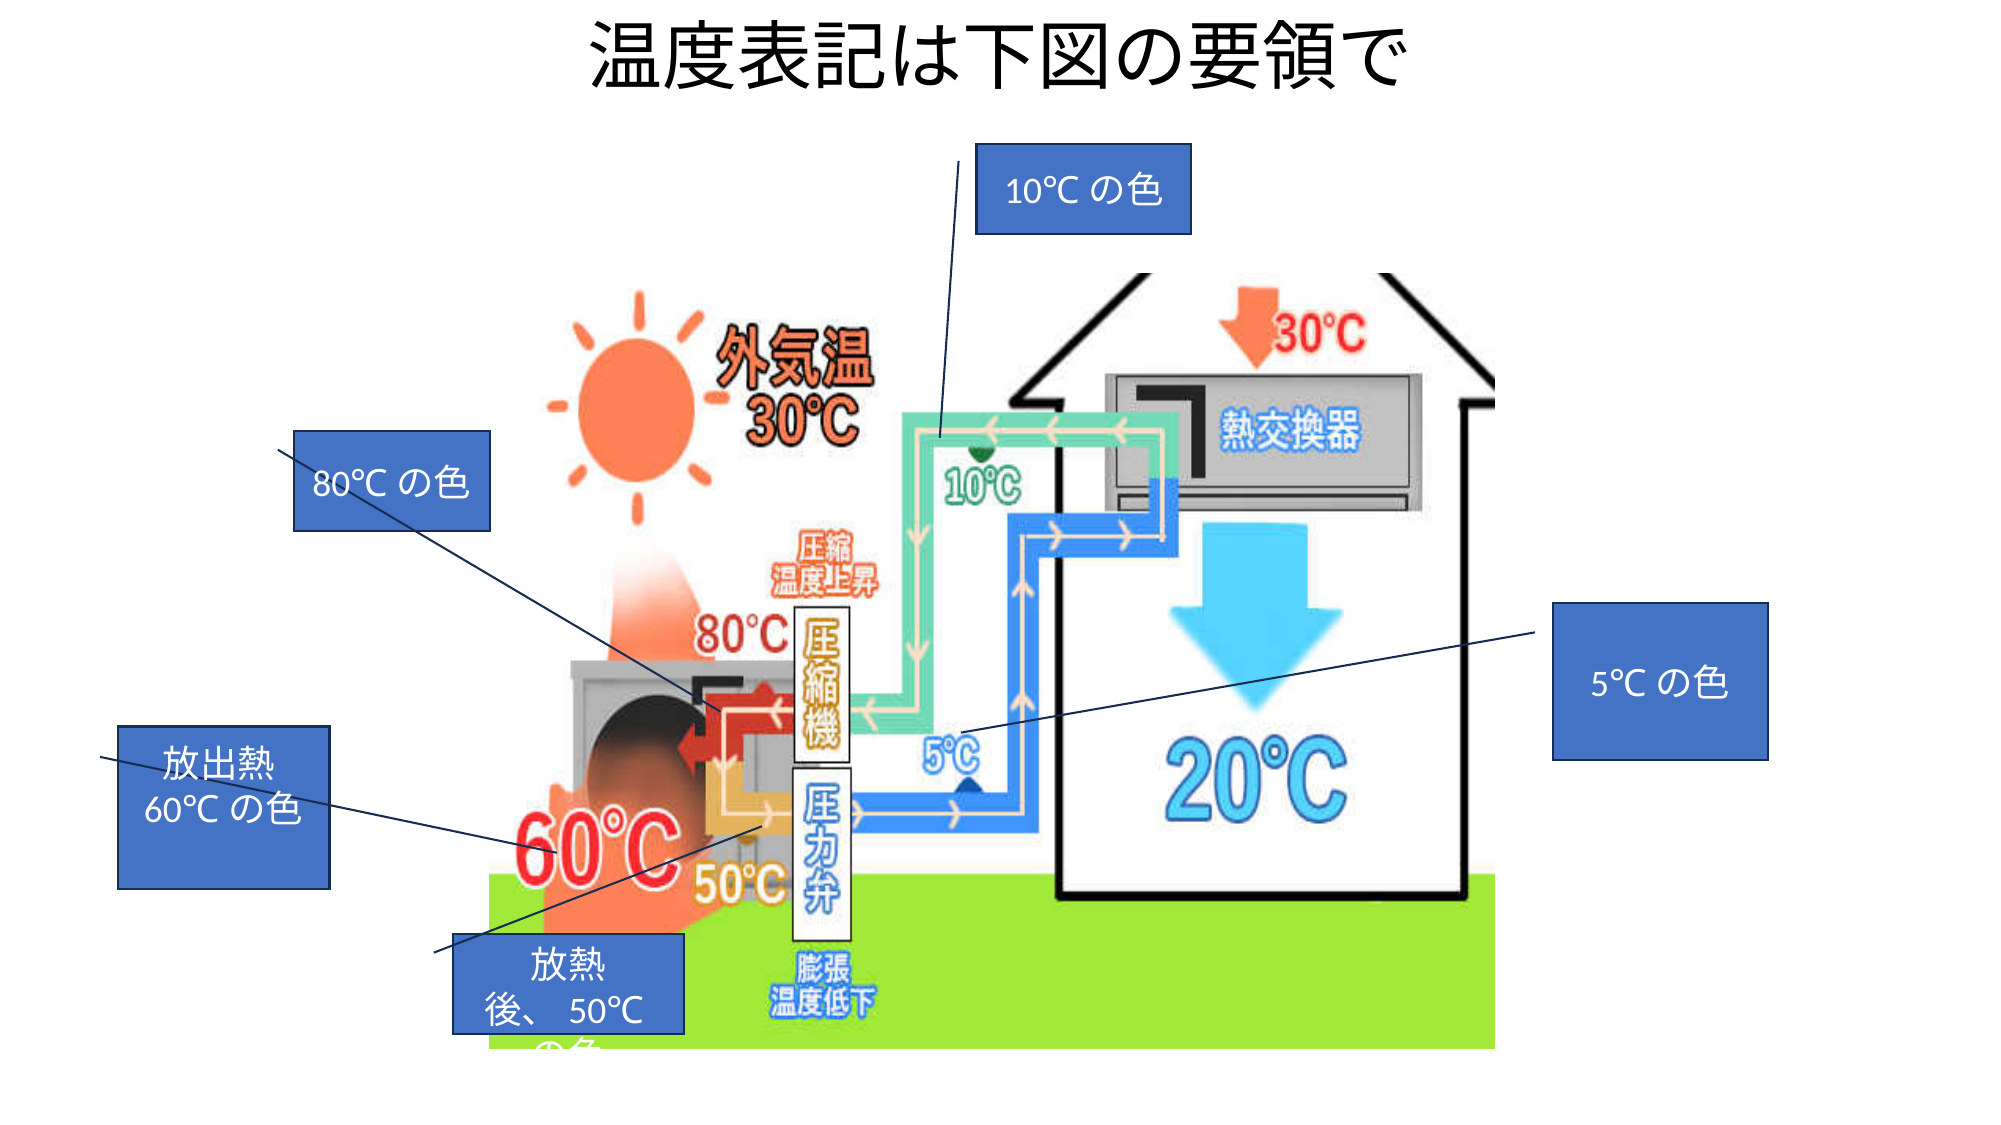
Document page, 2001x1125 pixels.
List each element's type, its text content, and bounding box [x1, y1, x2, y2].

text_box 10℃の色 [976, 144, 1191, 234]
text_box 放熱後、50℃の色 [453, 934, 684, 1034]
text_box 80℃の色 [294, 431, 490, 531]
picture [489, 273, 1495, 1049]
picture [577, 1042, 590, 1047]
picture [539, 1044, 548, 1049]
text_box 5℃の色 [1553, 603, 1768, 760]
title 温度表記は下図の要領で [137, 8, 1863, 111]
picture [550, 1044, 559, 1049]
text_box 放出熱60℃の色 [118, 726, 329, 889]
